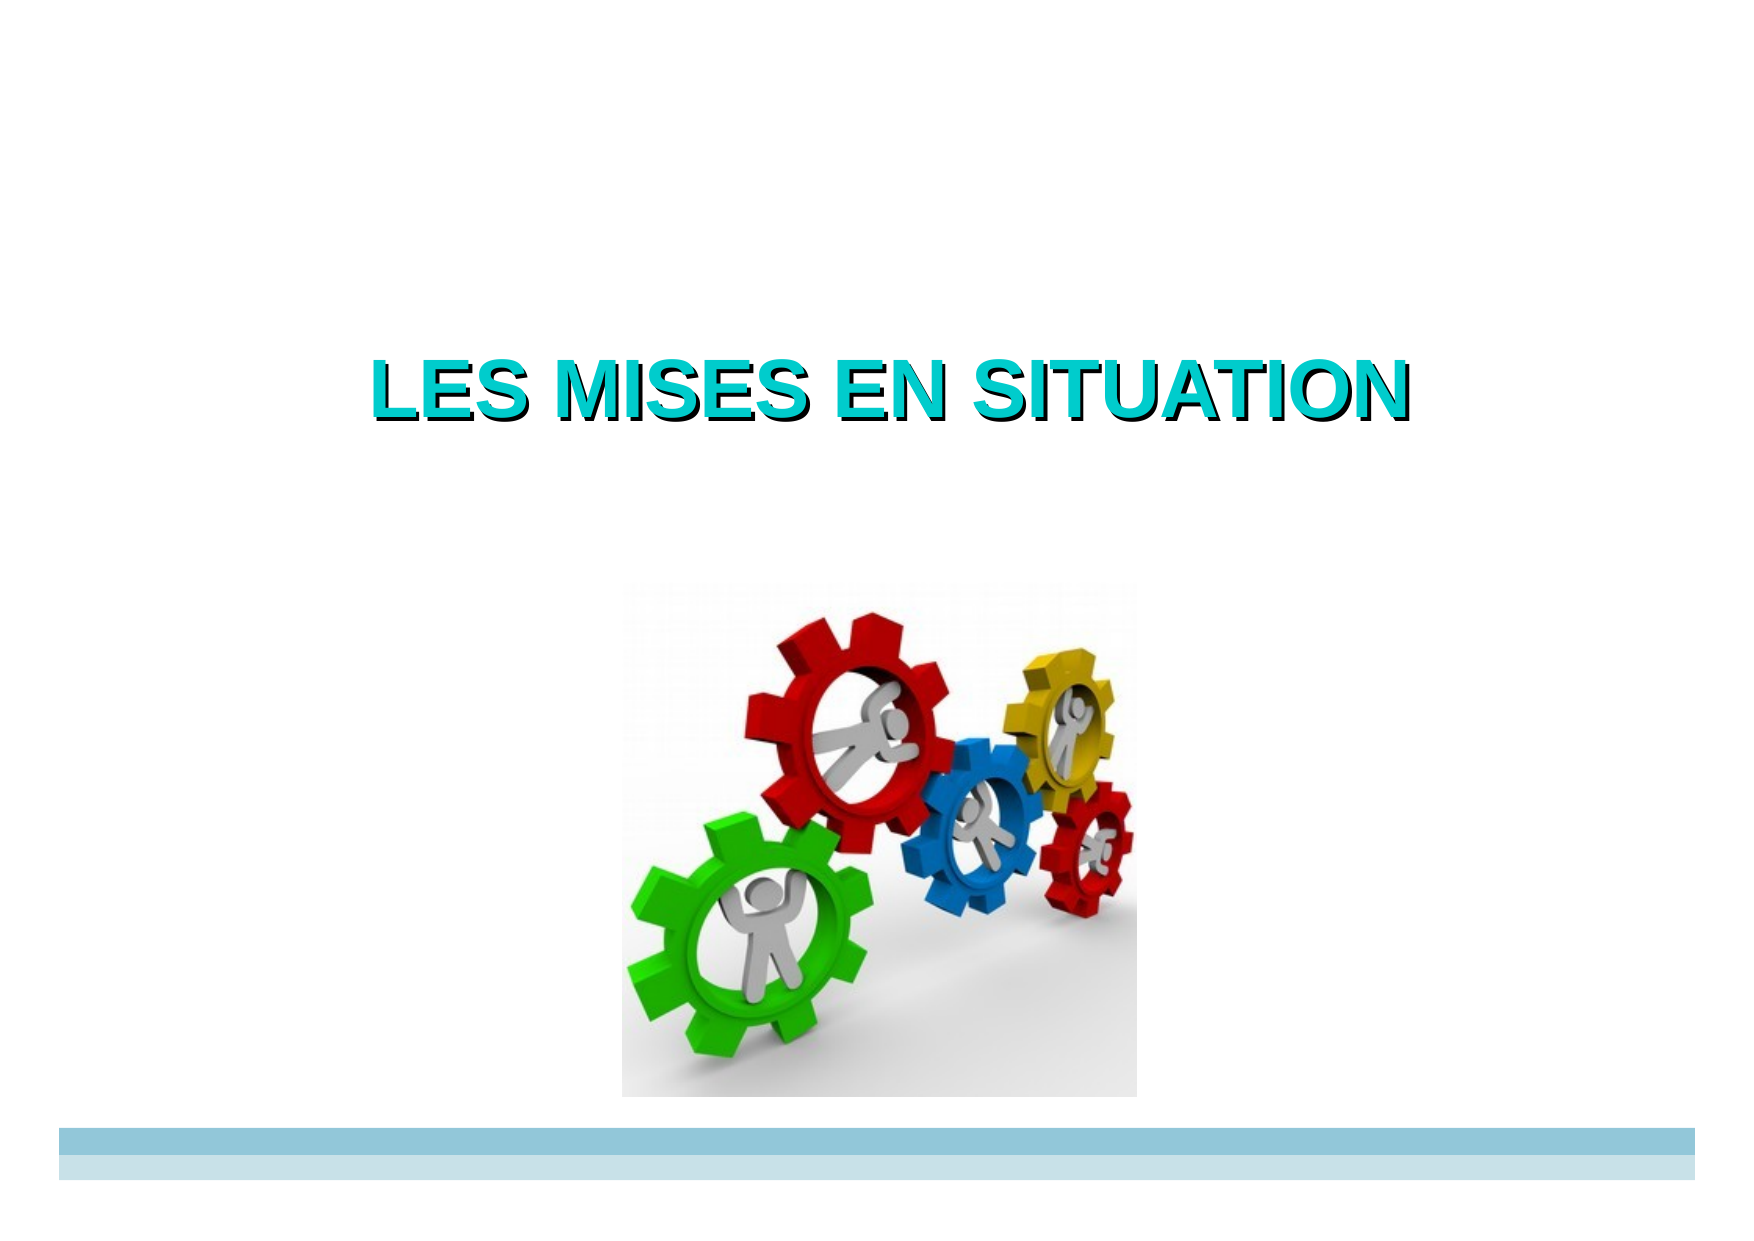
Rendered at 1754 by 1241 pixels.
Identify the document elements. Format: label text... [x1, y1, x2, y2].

title LES MISES EN SITUATION [154, 295, 1627, 483]
picture [622, 582, 1137, 1097]
